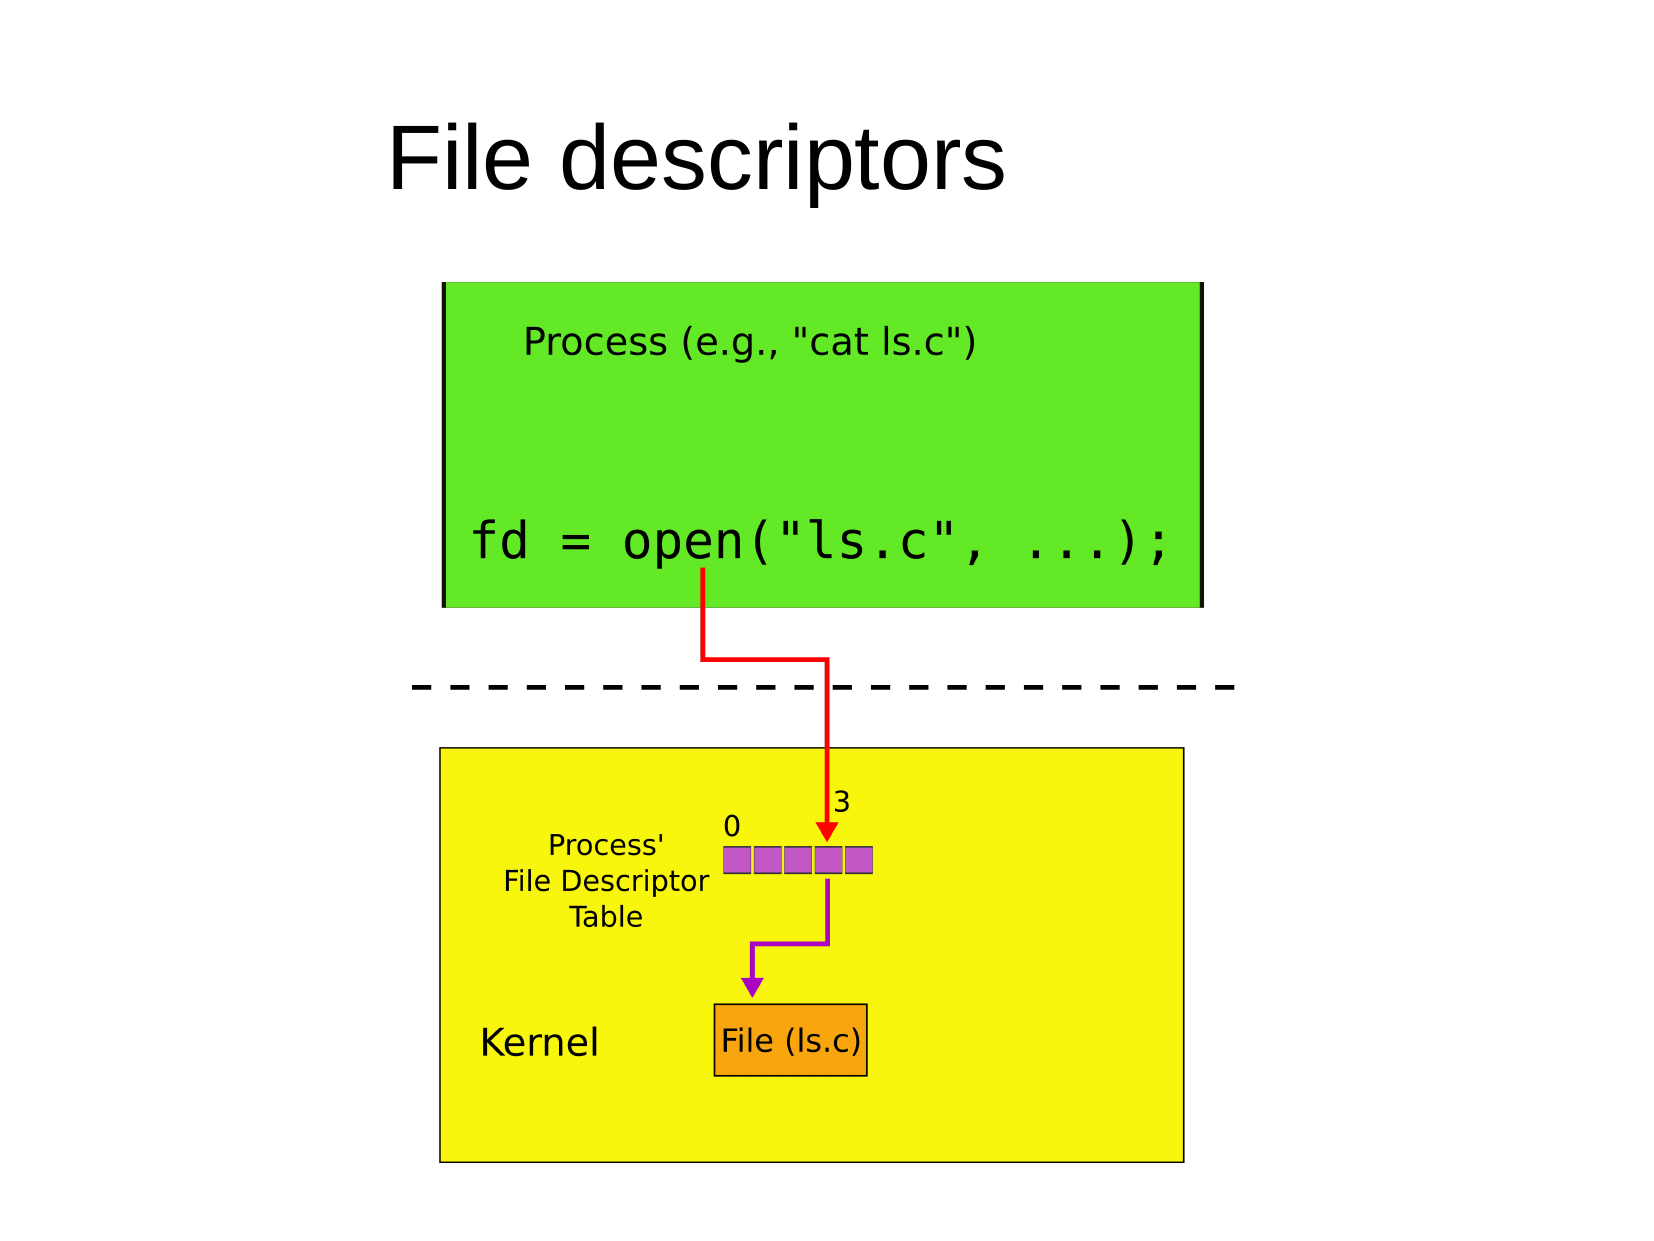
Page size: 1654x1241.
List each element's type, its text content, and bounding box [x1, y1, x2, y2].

title File descriptors [82, 49, 1313, 257]
picture [412, 282, 1235, 1163]
